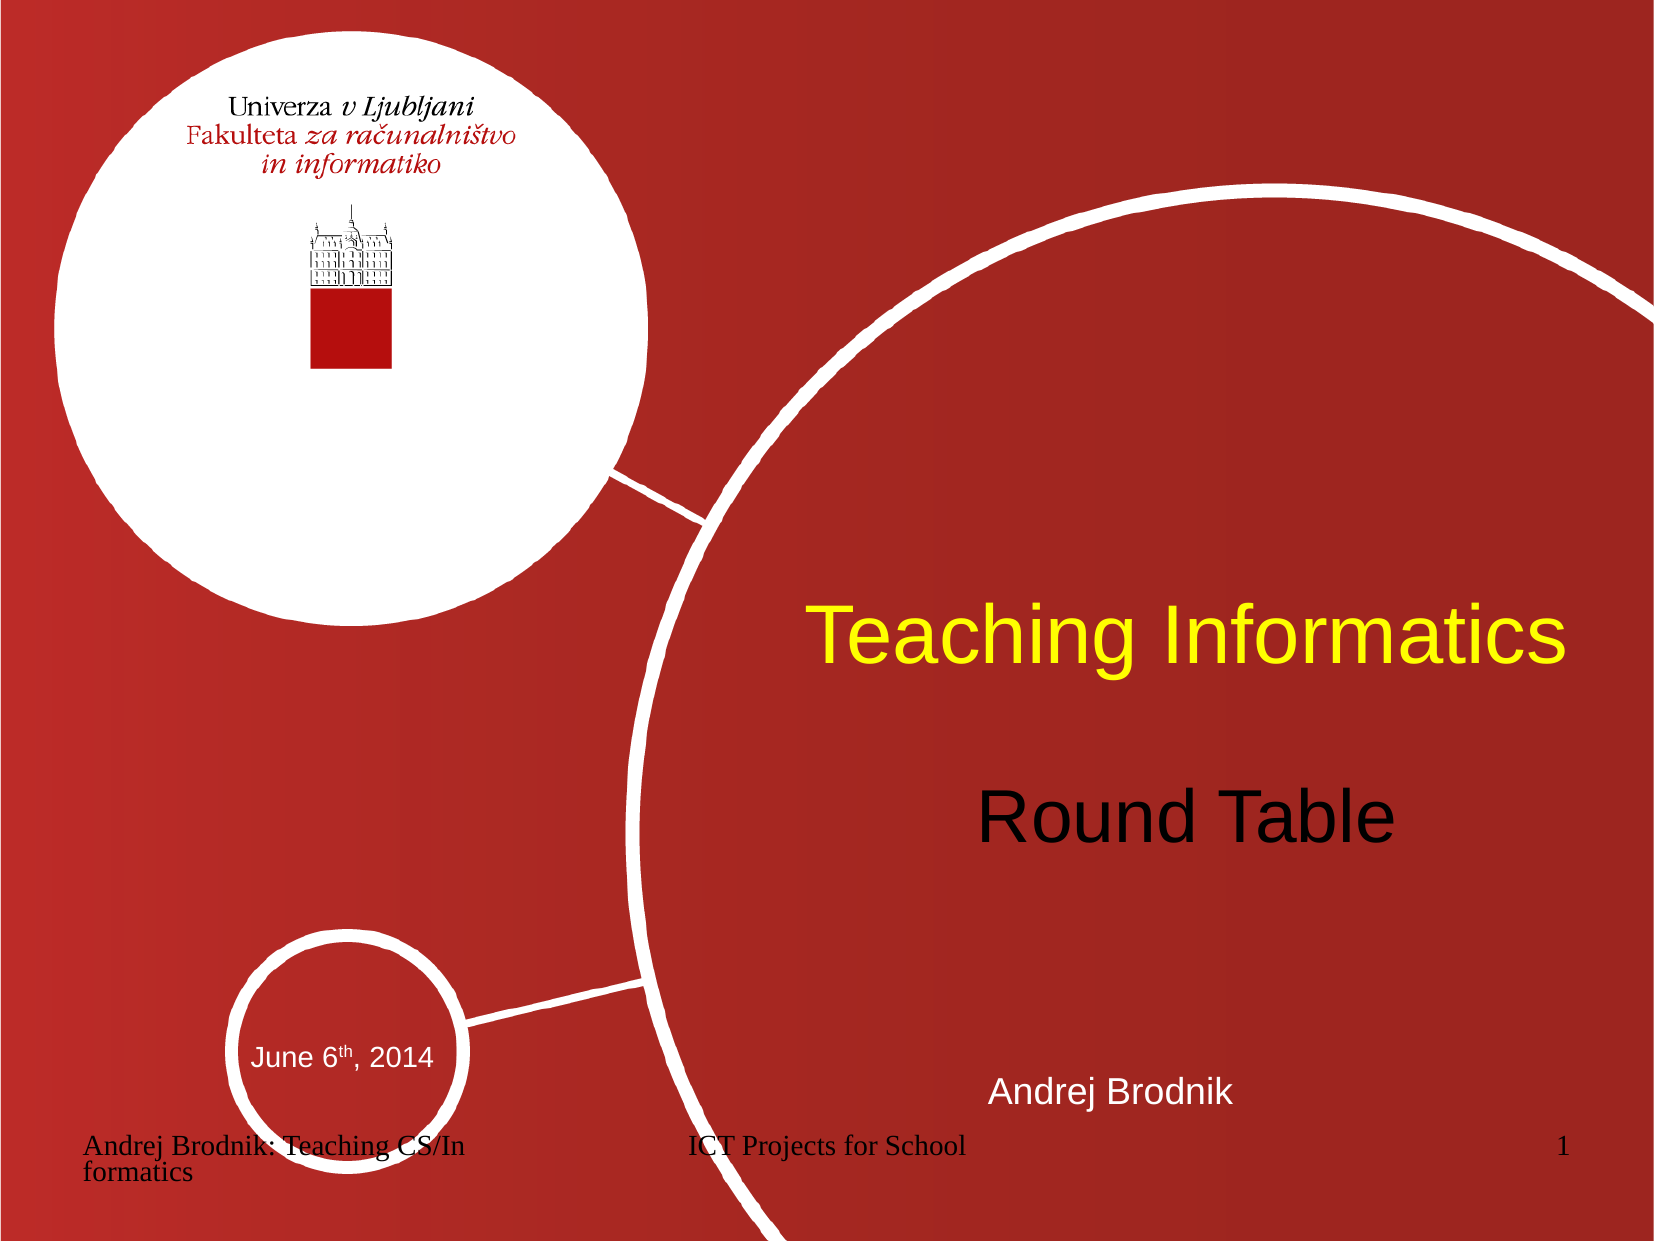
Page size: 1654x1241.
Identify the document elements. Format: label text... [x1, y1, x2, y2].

text_box Andrej Brodnik [962, 1062, 1516, 1120]
picture [0, 0, 1654, 1241]
text_box June 6th, 2014 [242, 980, 443, 1134]
subtitle Teaching Informatics Round Table [803, 437, 1571, 1010]
